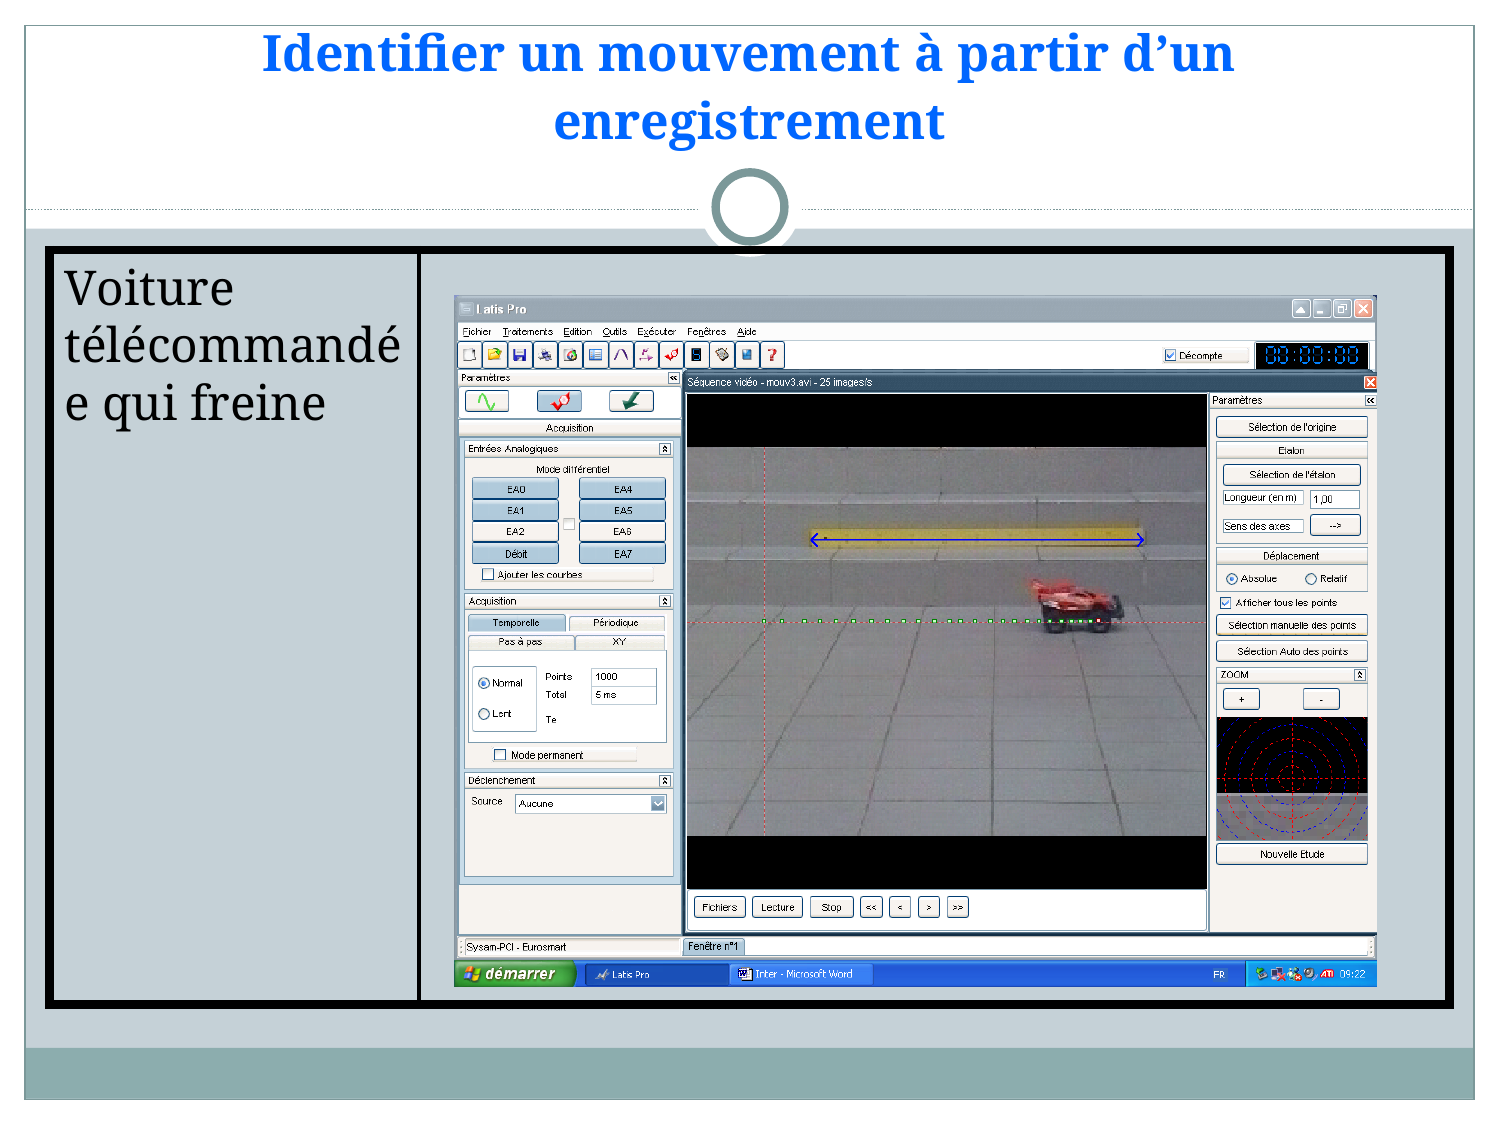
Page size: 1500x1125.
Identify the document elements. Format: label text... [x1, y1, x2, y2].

title Identifier un mouvement à partir d’un enregistrement [49, 26, 1450, 162]
table_header Voiture télécommandée qui freine [54, 254, 417, 1000]
table_header [421, 254, 1445, 1000]
picture [454, 295, 1377, 987]
